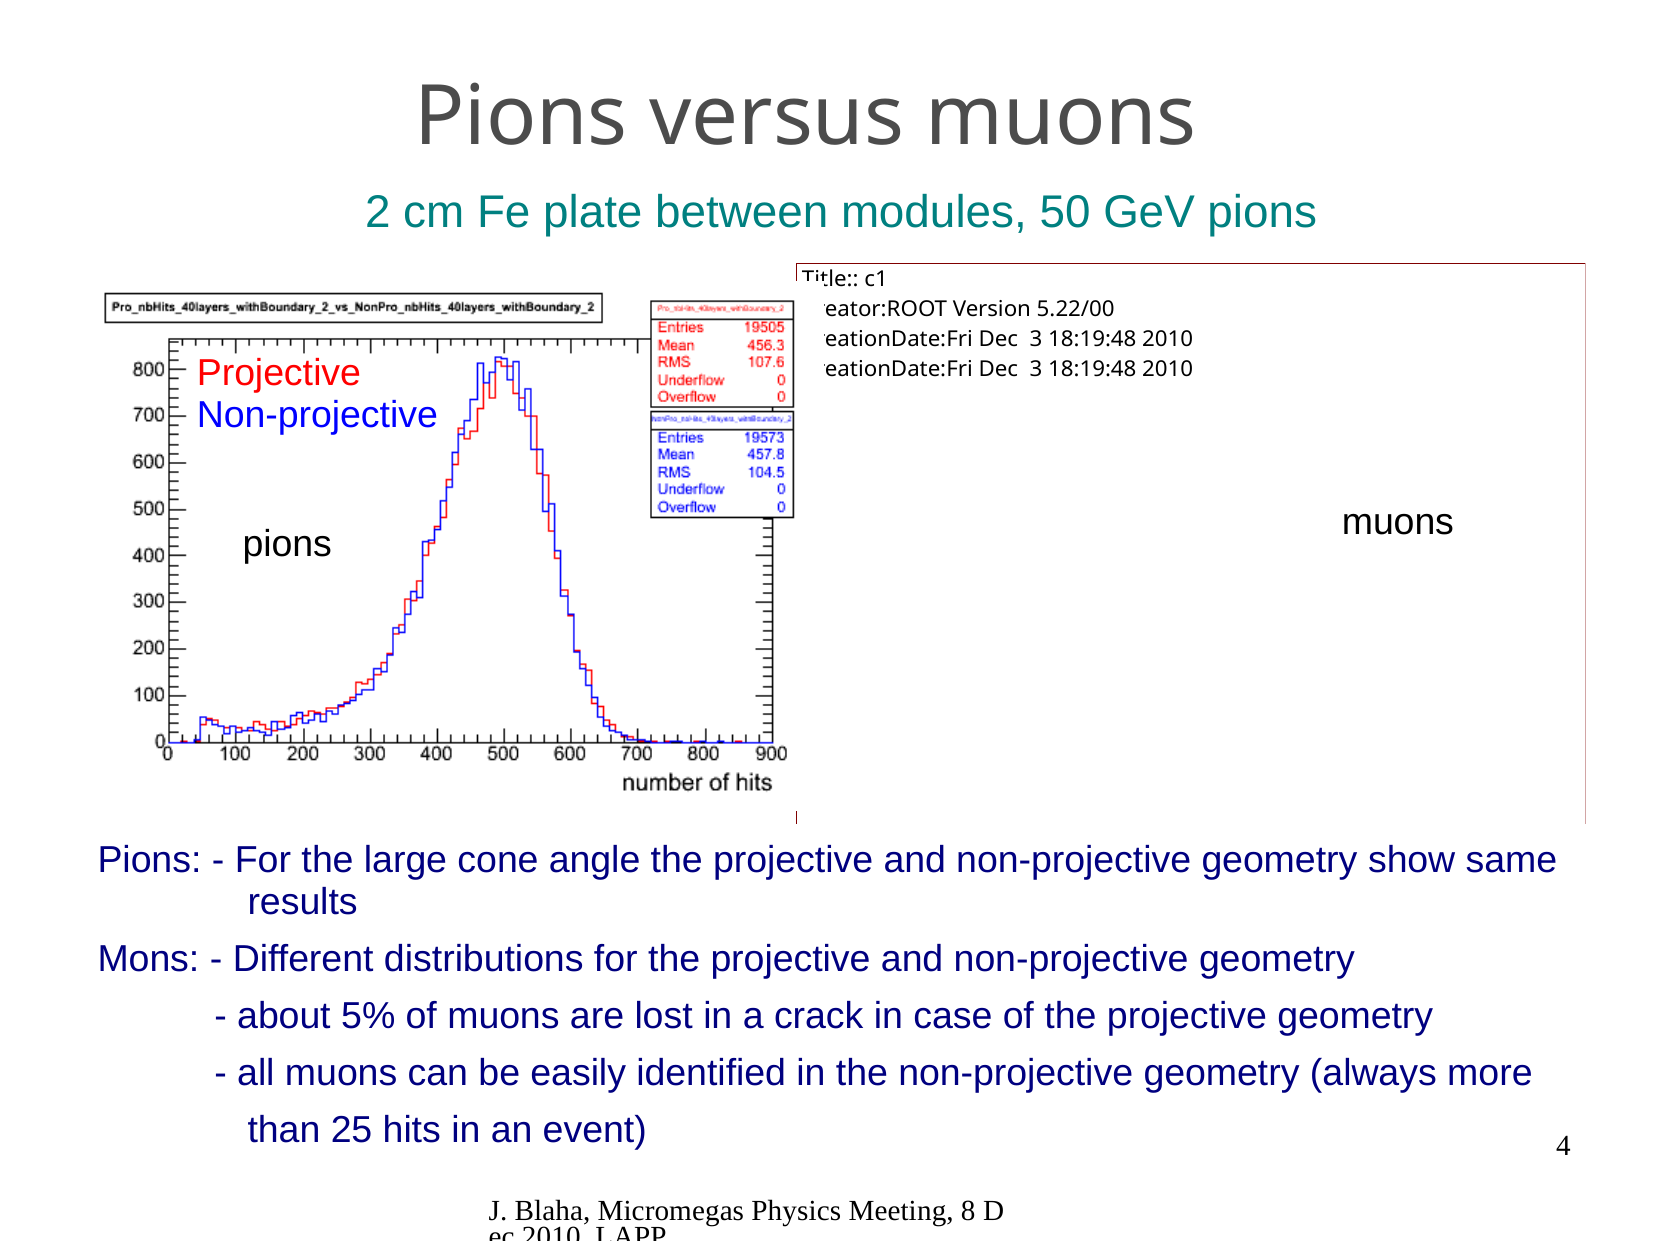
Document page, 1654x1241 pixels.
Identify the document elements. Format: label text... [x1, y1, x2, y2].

text_box muons [1327, 492, 1470, 550]
text_box Pions: - For the large cone angle the projective and non-projective geometry show same results Mons: - Different distributions for the projective and non-projective geometry - about 5% of muons are lost in a crack in case of the projective geometry - all muons can be easily identified in the non-projective geometry (always more than 25 hits in an event) [82, 831, 1654, 1158]
picture [92, 261, 1586, 824]
text_box Projective Non-projective [182, 344, 453, 444]
text_box pions [228, 514, 347, 572]
title Pions versus muons [0, 18, 1635, 208]
text_box 2 cm Fe plate between modules, 50 GeV pions [350, 178, 1381, 245]
